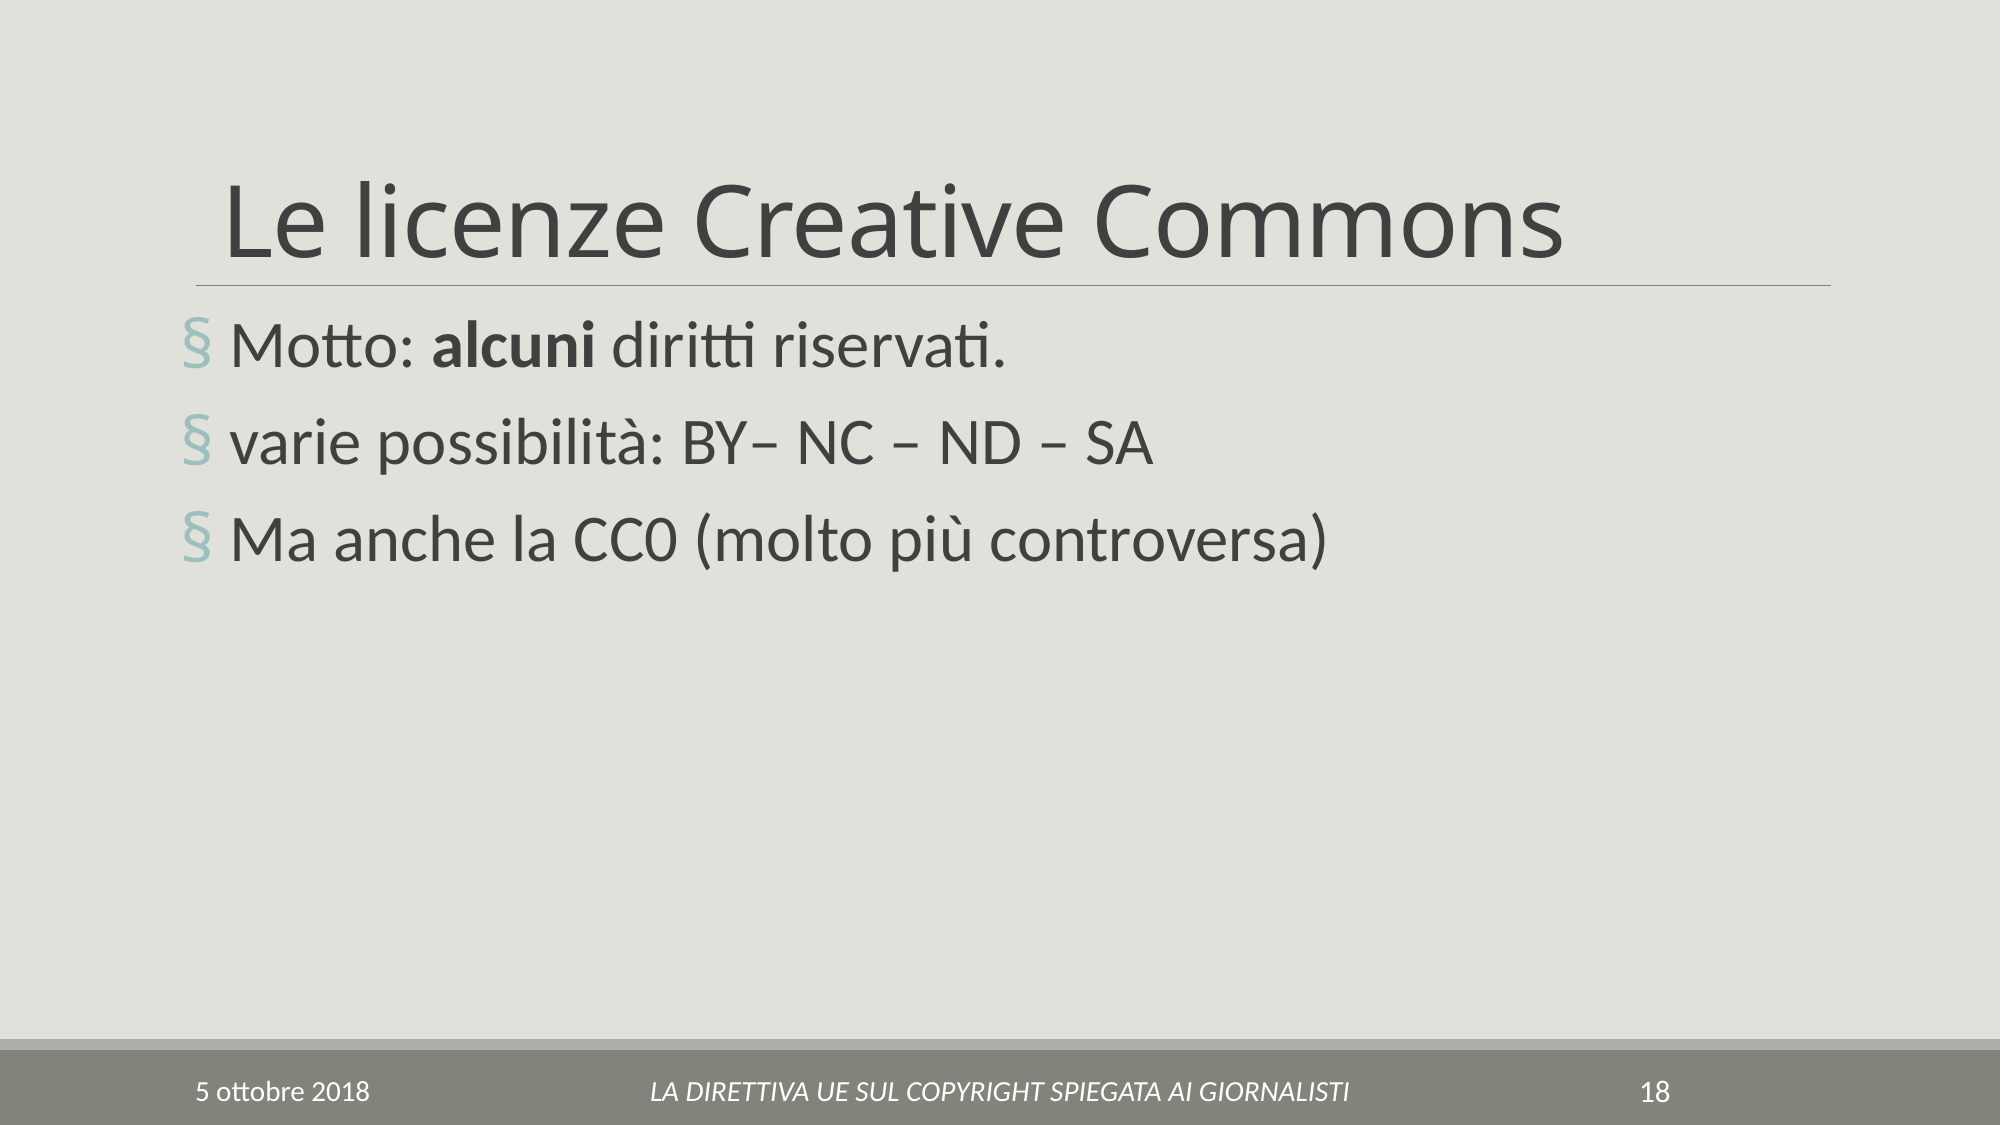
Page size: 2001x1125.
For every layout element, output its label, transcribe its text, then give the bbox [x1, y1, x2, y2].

text_box La direttiva Ue sul copyright spiegata ai giornalisti [604, 1059, 1396, 1120]
list Motto: alcuni diritti riservati. varie possibilità: BY– NC – ND – SA Ma anche la CC0 (molto più controversa) [180, 302, 1831, 963]
text_box 18 [1624, 1059, 1840, 1120]
text_box 5 ottobre 2018 [180, 1059, 586, 1120]
title Le licenze Creative Commons [180, 47, 1831, 286]
